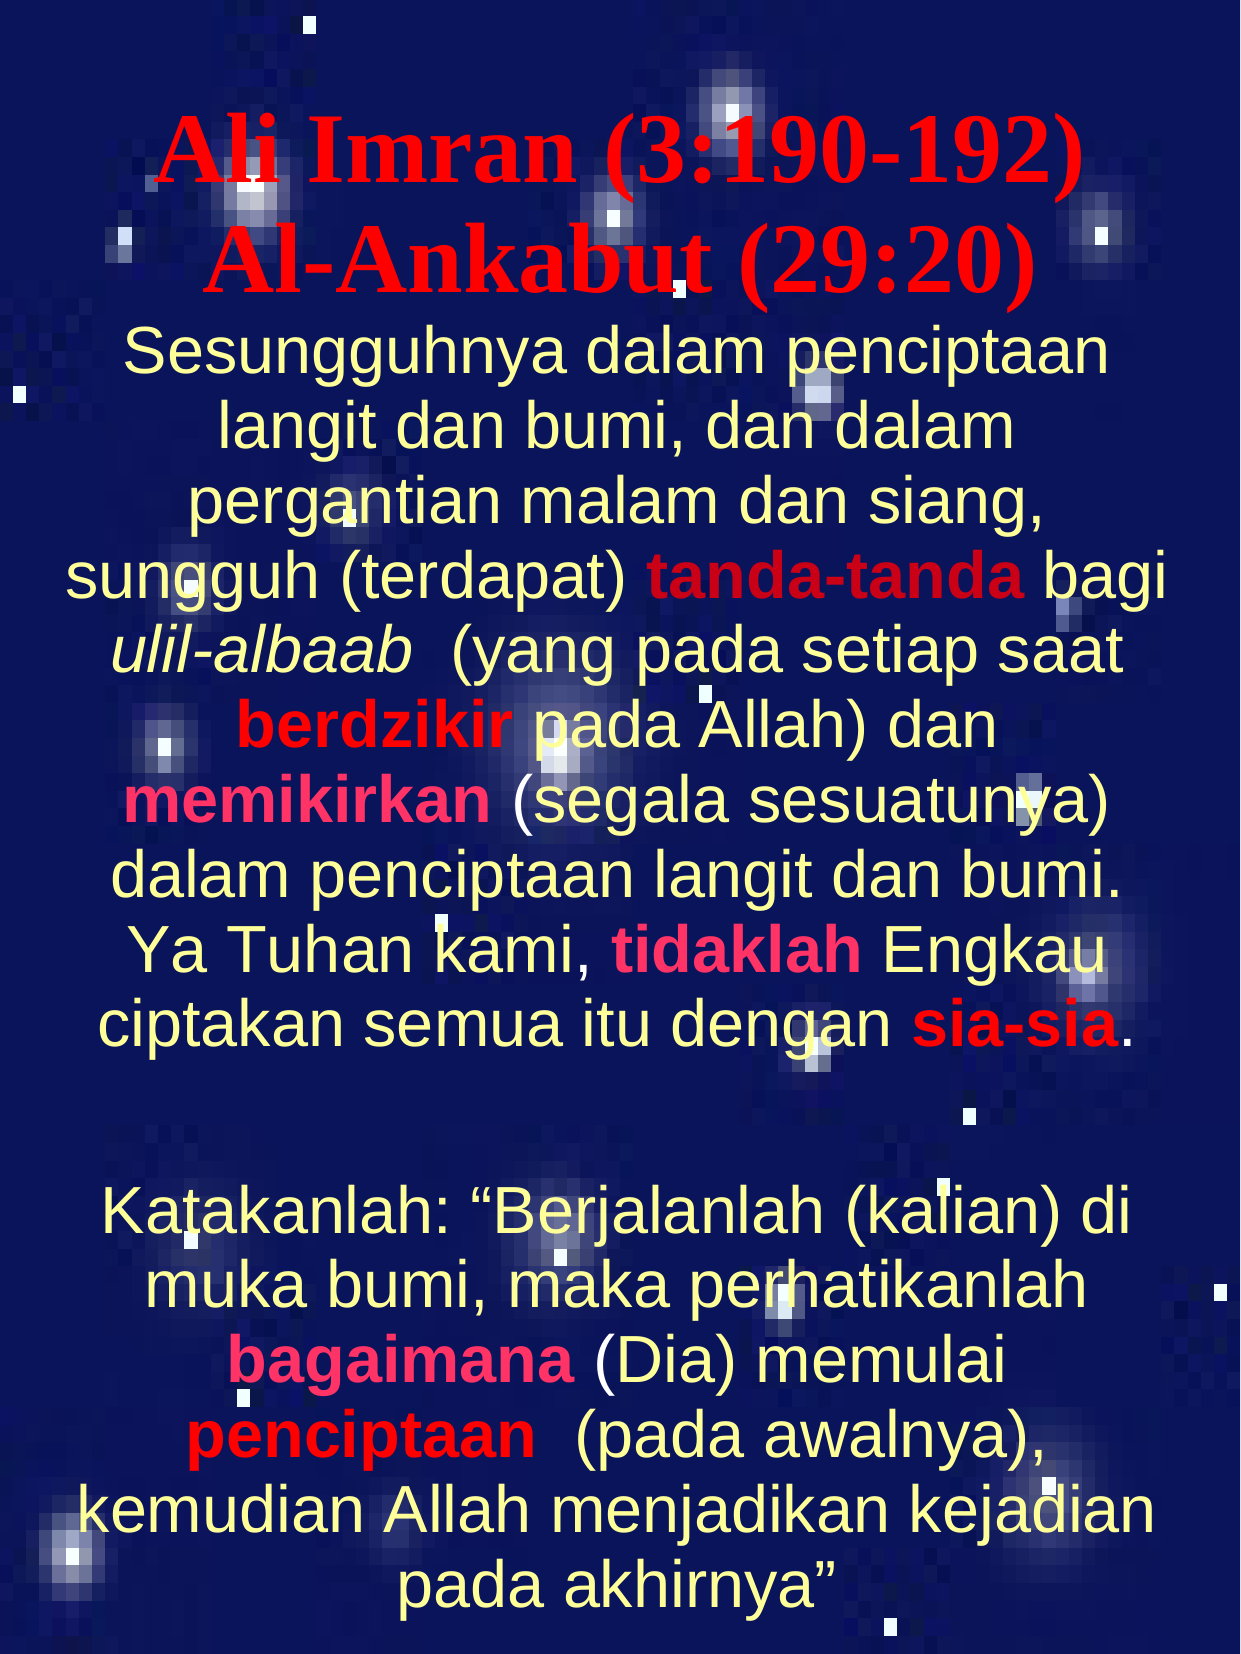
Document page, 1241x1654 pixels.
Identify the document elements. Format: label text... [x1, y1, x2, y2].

subtitle Sesungguhnya dalam penciptaan langit dan bumi, dan dalam pergantian malam dan siang, sungguh (terdapat) tanda-tanda bagi ulil-albaab (yang pada setiap saat berdzikir pada Allah) dan memikirkan (segala sesuatunya) dalam penciptaan langit dan bumi. Ya Tuhan kami, tidaklah Engkau ciptakan semua itu dengan sia-sia. Katakanlah: “Berjalanlah (kalian) di muka bumi, maka perhatikanlah bagaimana (Dia) memulai penciptaan (pada awalnya), kemudian Allah menjadikan kejadian pada akhirnya” [59, 265, 1176, 1654]
picture [0, 0, 1241, 1654]
title Ali Imran (3:190-192) Al-Ankabut (29:20) [62, 65, 1179, 342]
